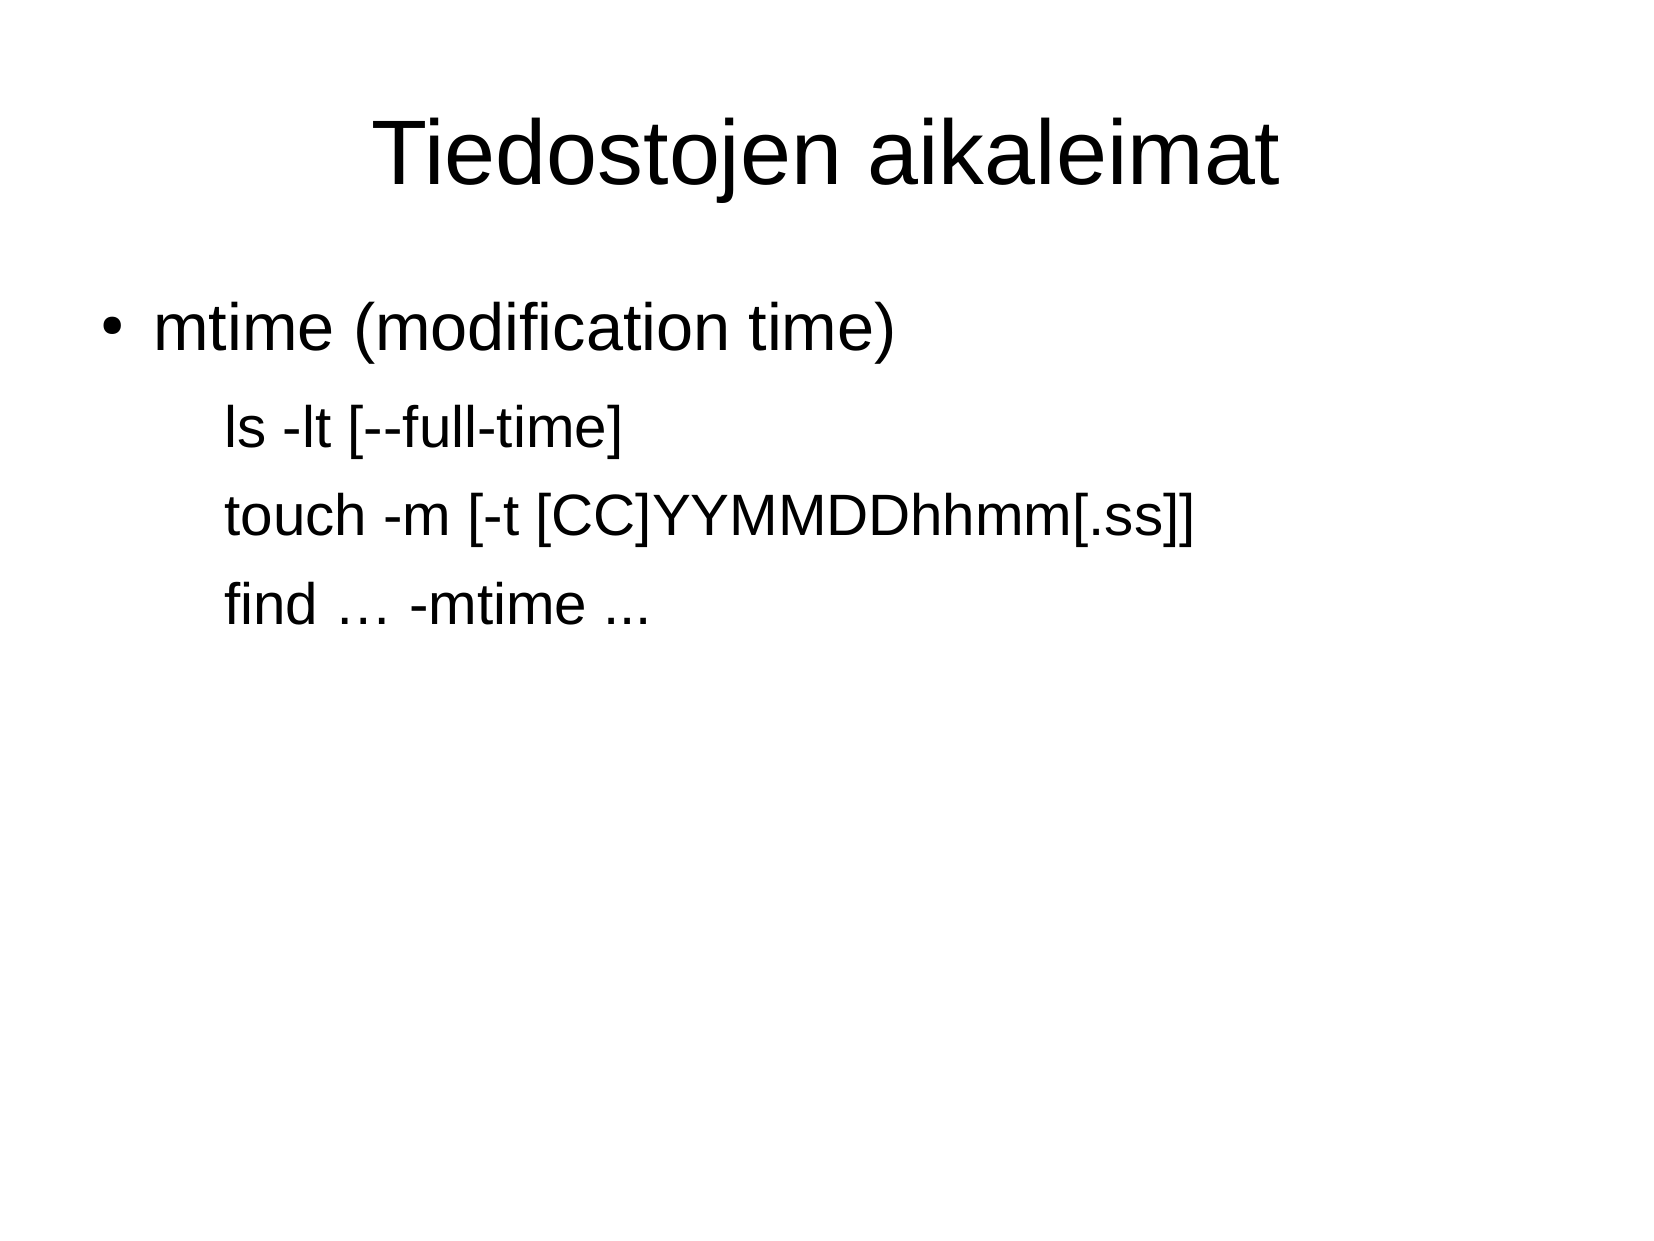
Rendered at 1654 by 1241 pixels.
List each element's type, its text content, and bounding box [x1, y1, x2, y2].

list mtime (modification time) ls -lt [--full-time] touch -m [-t [CC]YYMMDDhhmm[.ss]] find … -mtime ... [82, 290, 1571, 1010]
title Tiedostojen aikaleimat [82, 49, 1571, 257]
